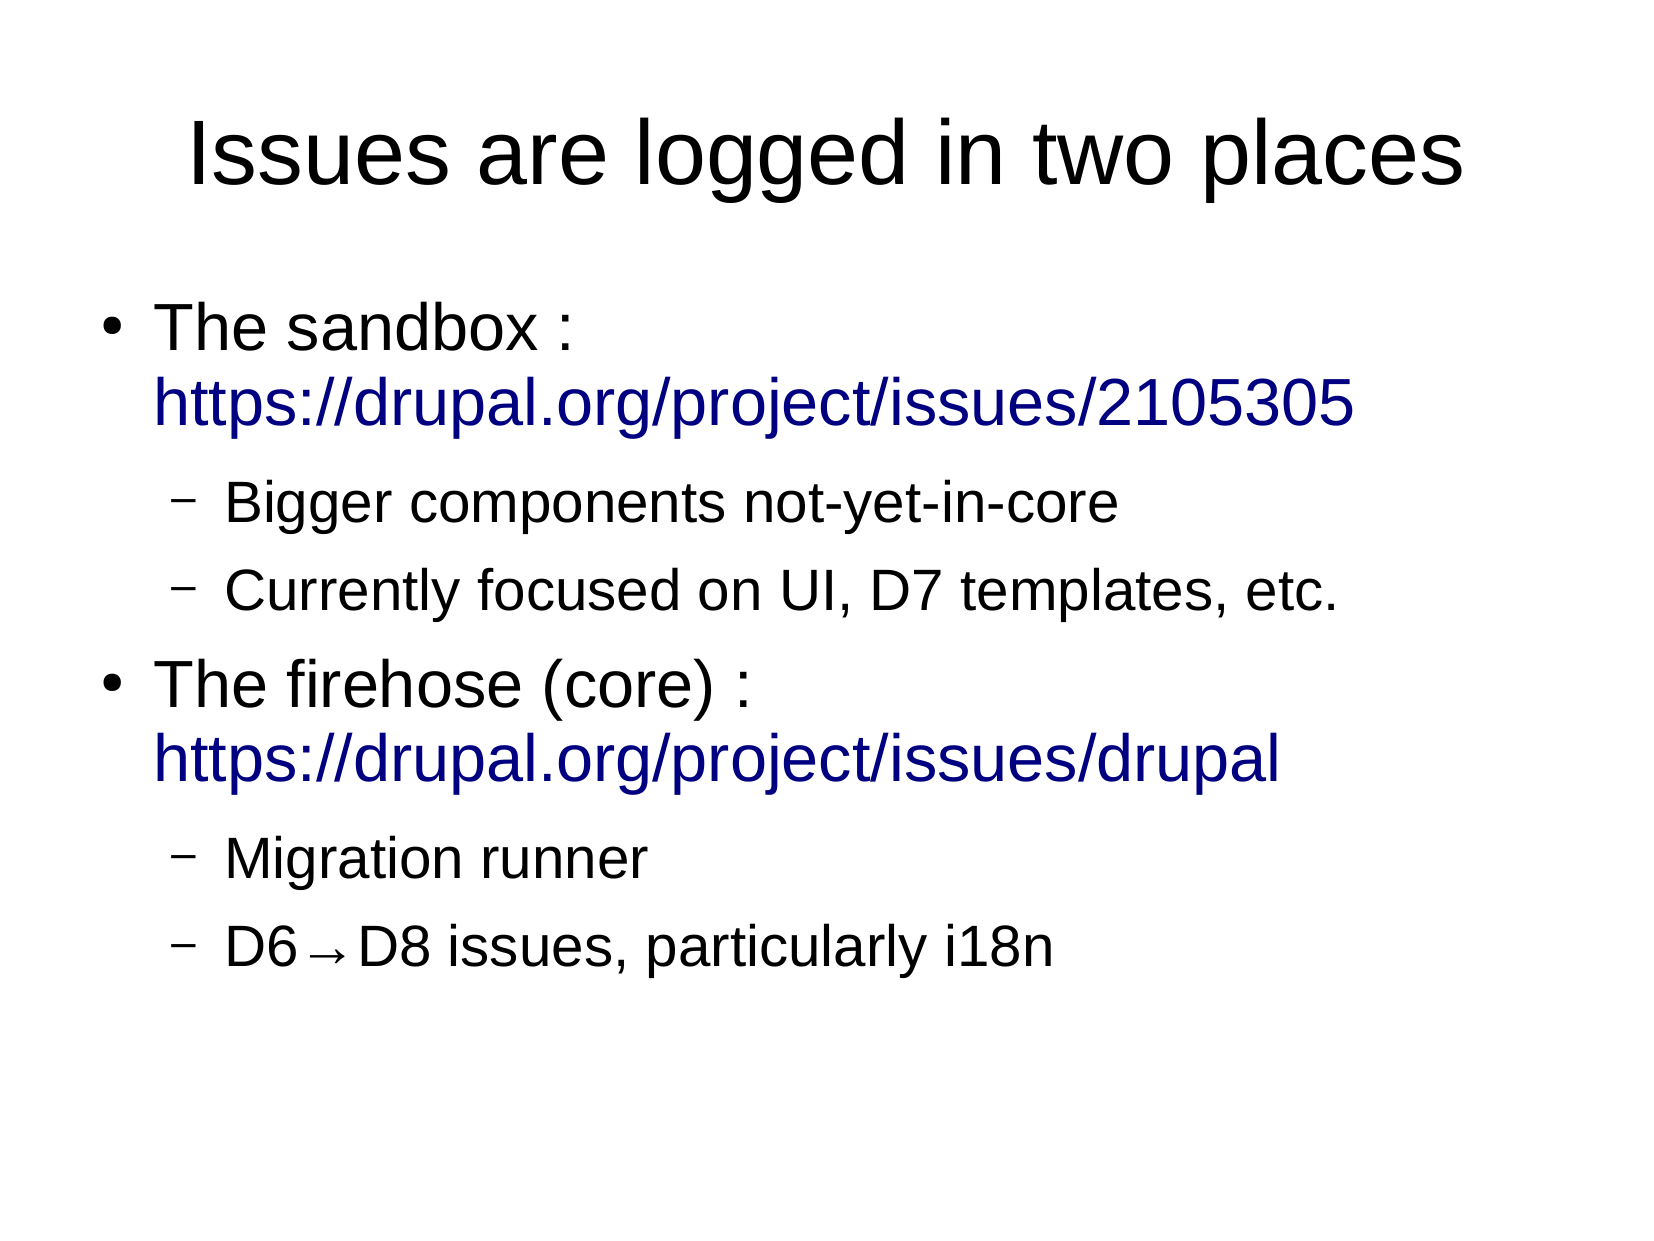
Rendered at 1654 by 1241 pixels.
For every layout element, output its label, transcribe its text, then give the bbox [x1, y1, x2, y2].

list The sandbox : https://drupal.org/project/issues/2105305 Bigger components not-yet-in-core Currently focused on UI, D7 templates, etc. The firehose (core) : https://drupal.org/project/issues/drupal Migration runner D6→D8 issues, particularly i18n [82, 290, 1538, 1010]
title Issues are logged in two places [82, 49, 1571, 257]
